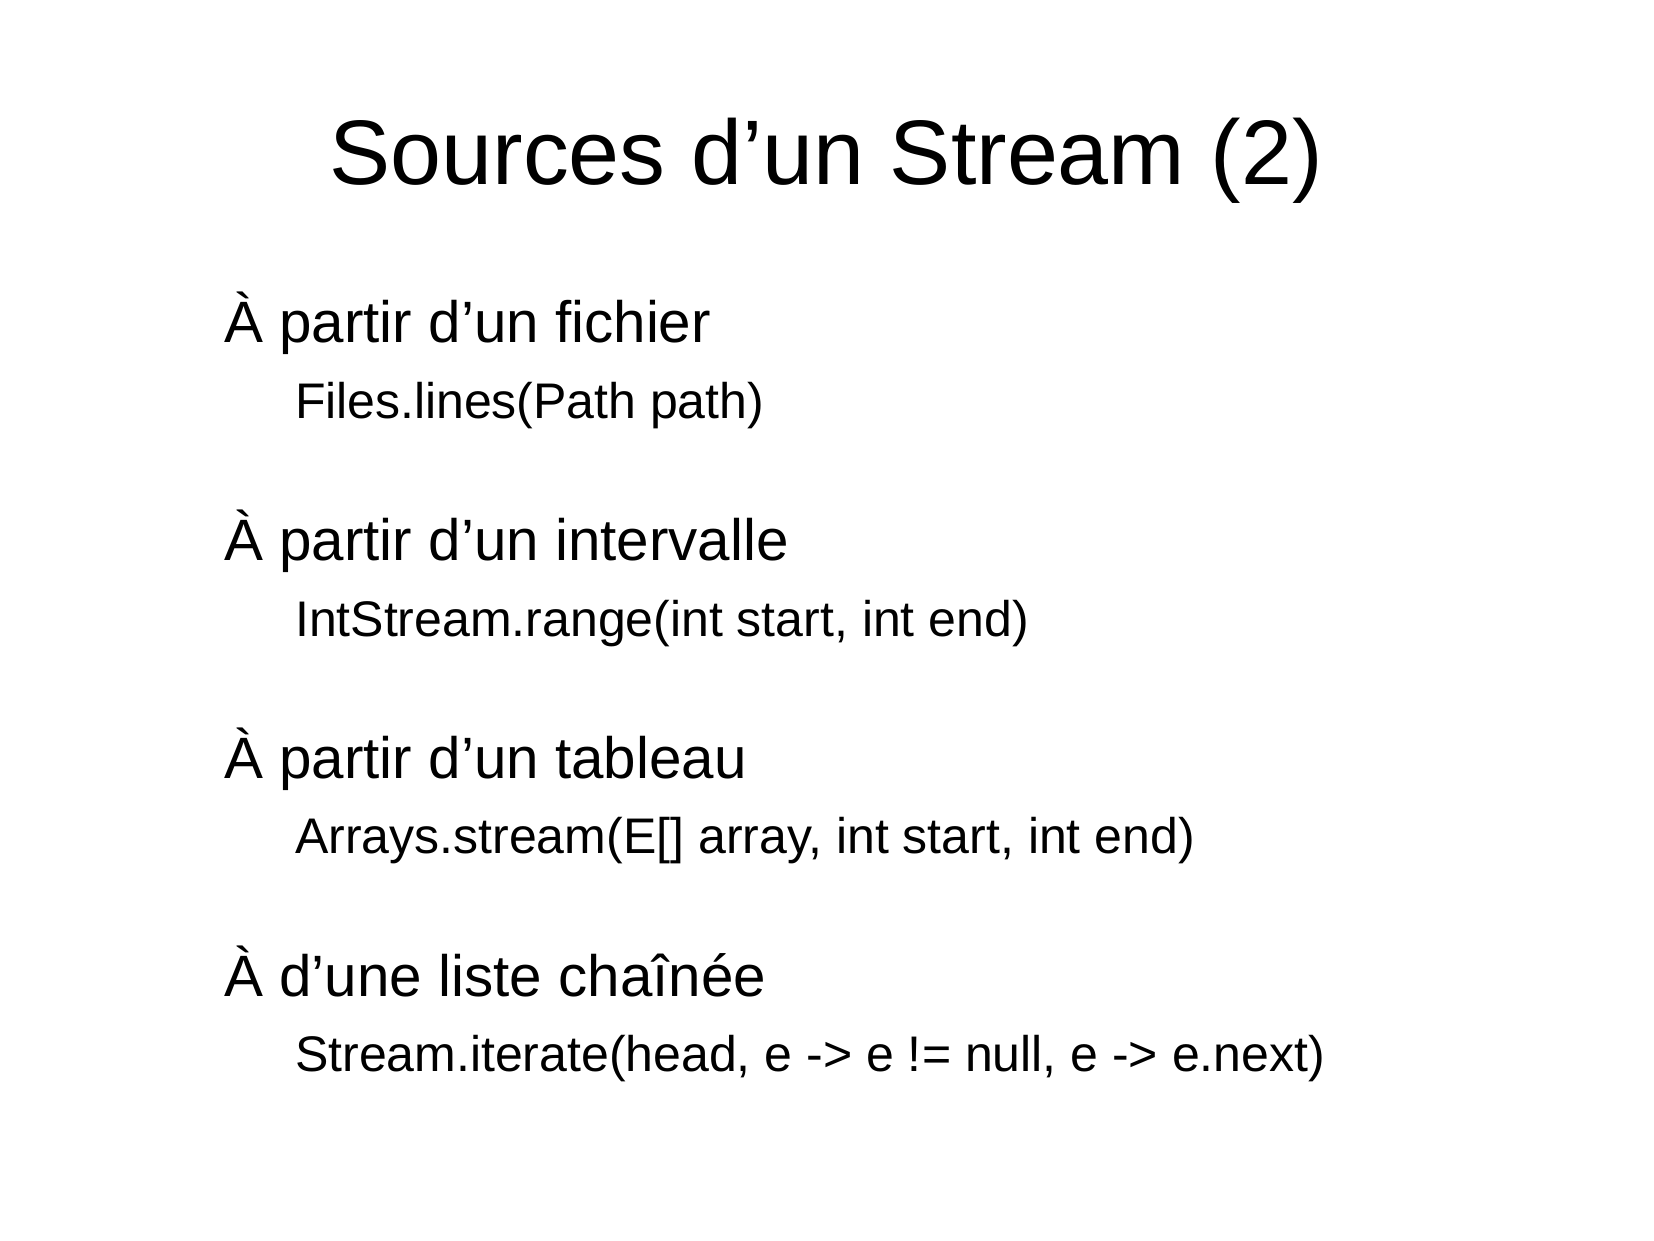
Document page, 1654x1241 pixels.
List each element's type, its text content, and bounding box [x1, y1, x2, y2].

title Sources d’un Stream (2) [82, 49, 1571, 257]
list À partir d’un fichier Files.lines(Path path) À partir d’un intervalle IntStream.range(int start, int end) À partir d’un tableau Arrays.stream(E[] array, int start, int end) À d’une liste chaînée Stream.iterate(head, e -> e != null, e -> e.next) [82, 290, 1571, 1156]
